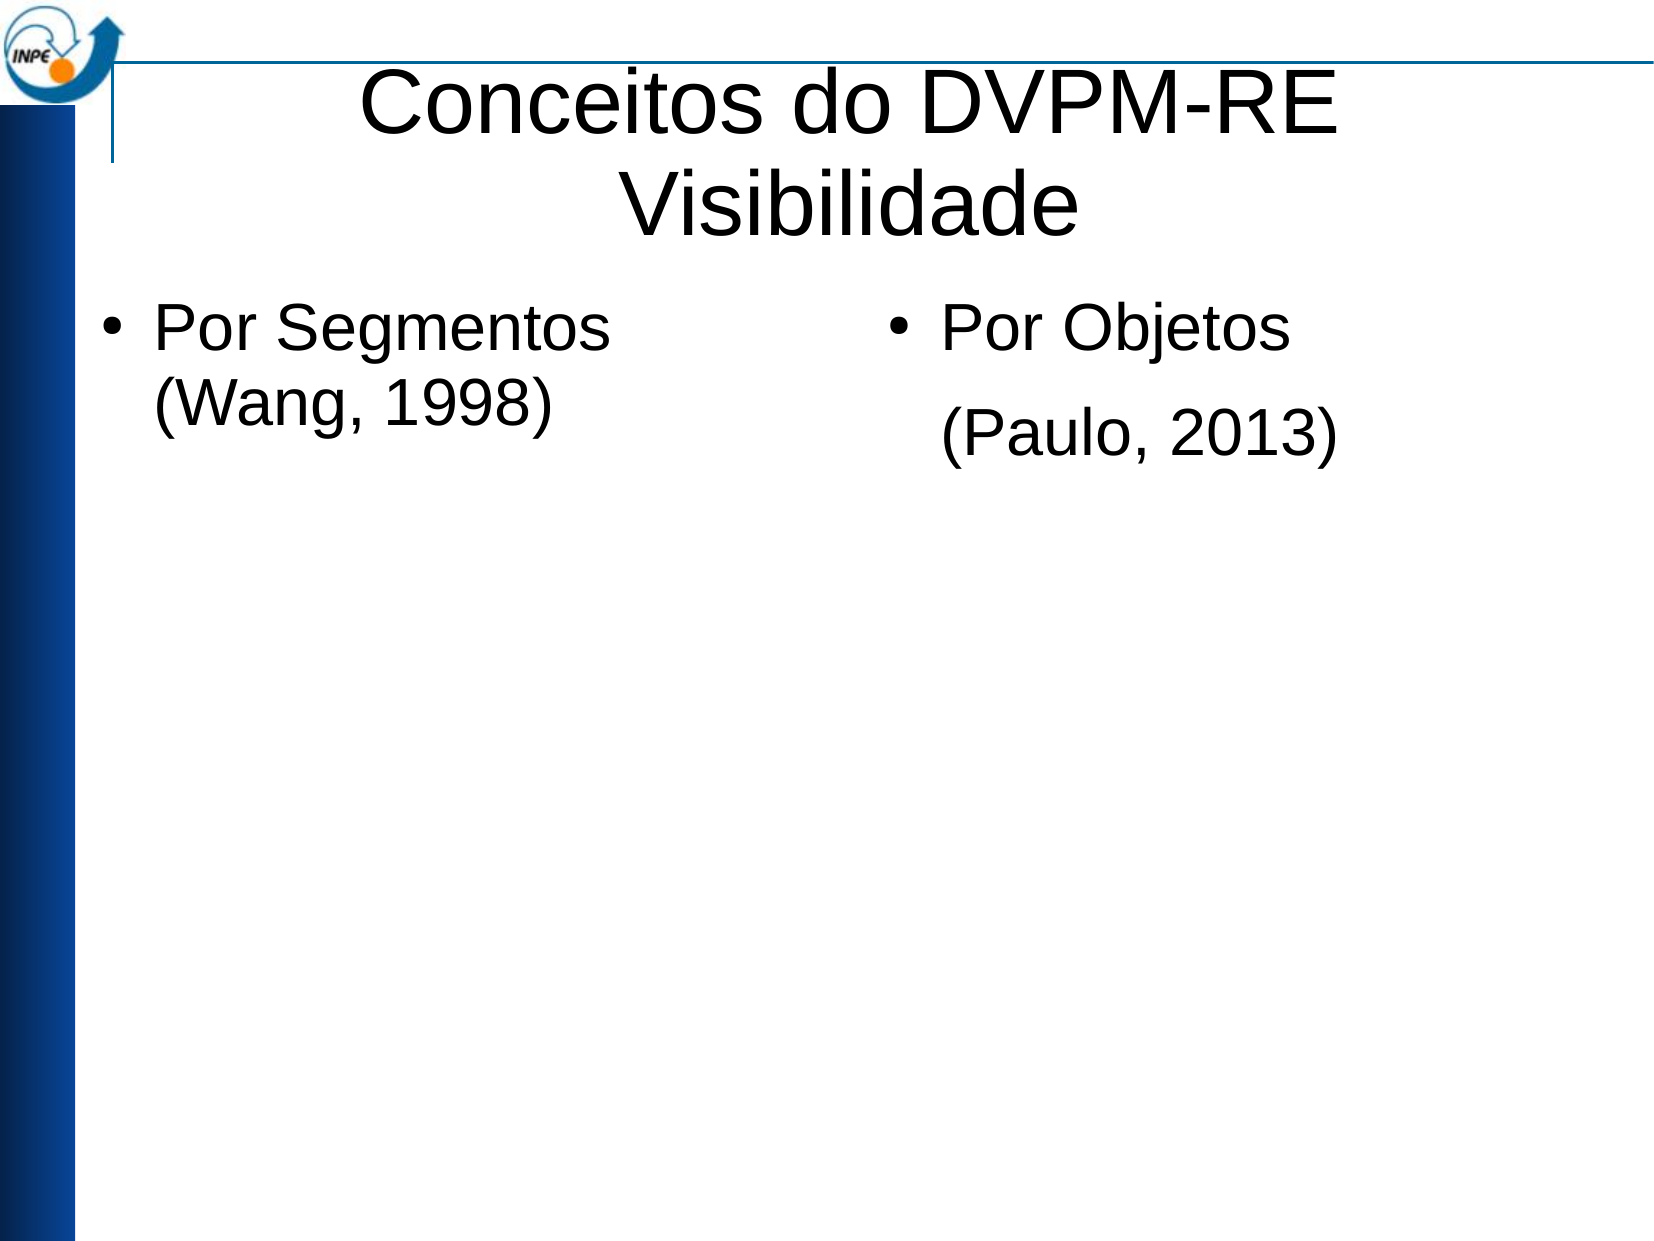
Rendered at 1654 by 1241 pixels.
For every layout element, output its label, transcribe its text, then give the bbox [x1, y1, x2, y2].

list Por Objetos (Paulo, 2013) [869, 290, 1619, 1010]
title Conceitos do DVPM-RE Visibilidade [82, 49, 1619, 257]
picture [0, 0, 126, 105]
list Por Segmentos (Wang, 1998) [82, 290, 832, 1010]
